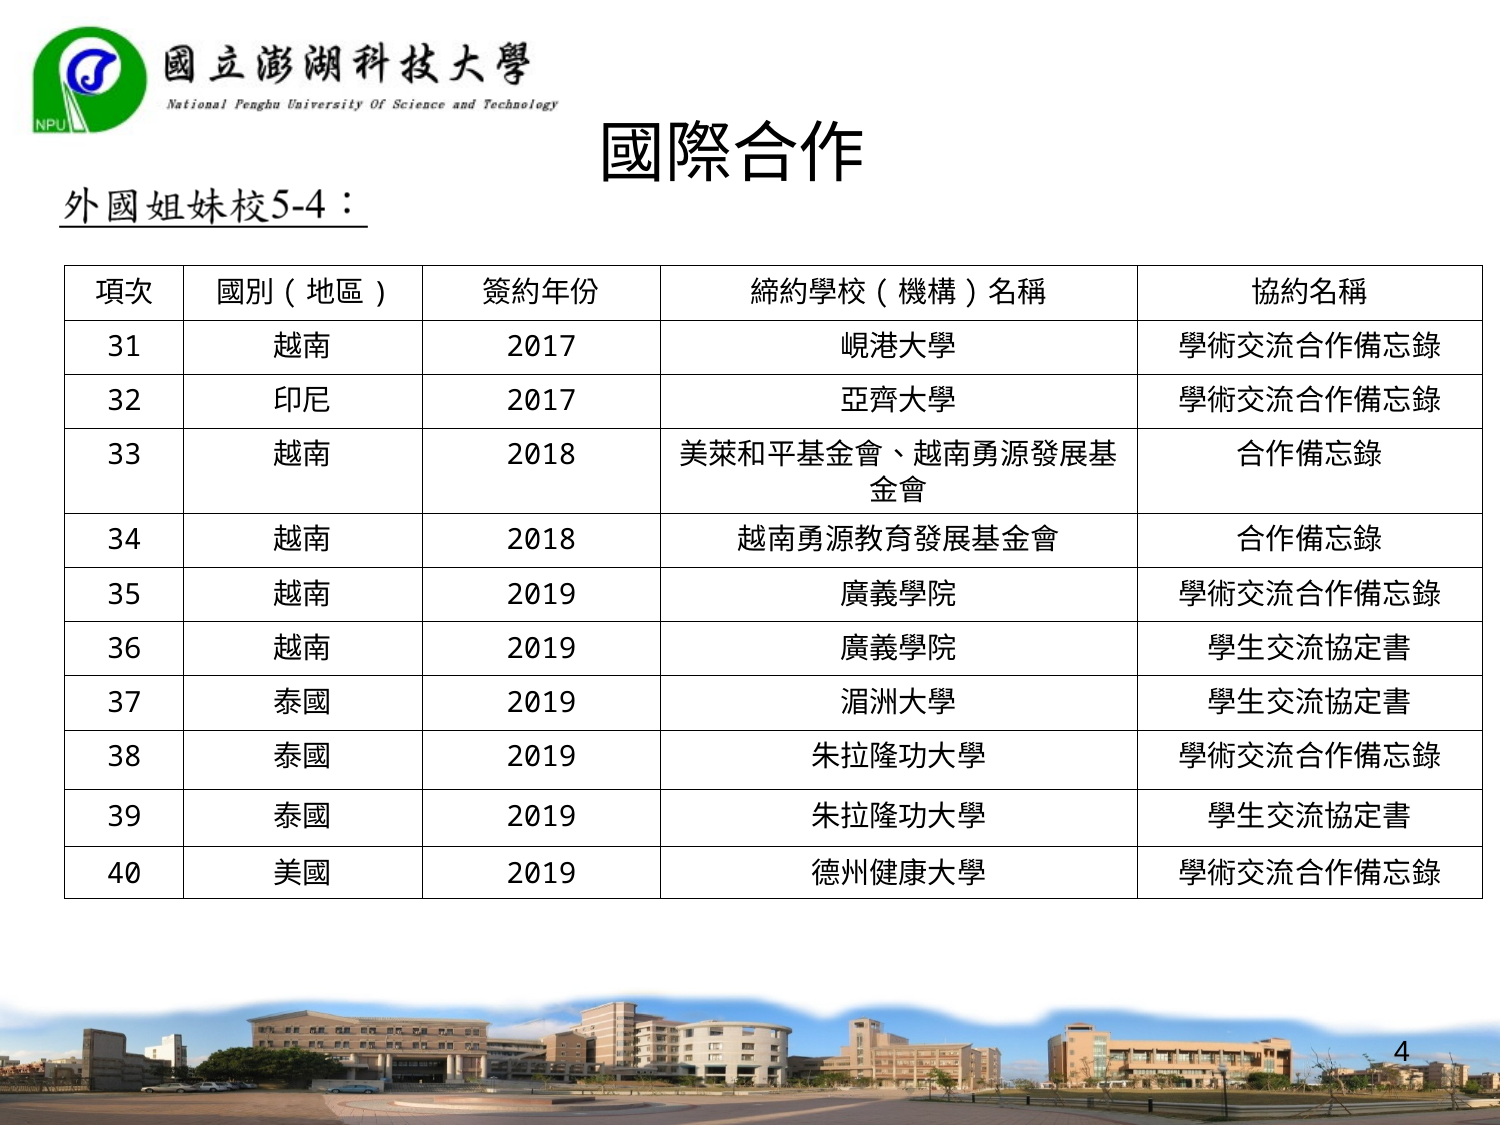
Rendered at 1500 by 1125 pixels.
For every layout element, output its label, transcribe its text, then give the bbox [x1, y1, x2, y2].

table_cell 印尼 [184, 375, 422, 428]
table_cell 越南 [184, 429, 422, 513]
table_cell 合作備忘錄 [1138, 429, 1482, 513]
table_header 締約學校(機構)名稱 [661, 266, 1137, 320]
table_cell 泰國 [184, 731, 422, 789]
table_header 國別(地區) [184, 266, 422, 320]
table_cell 36 [65, 622, 183, 675]
table_cell 2018 [423, 514, 660, 567]
table_cell 38 [65, 731, 183, 789]
table_cell 學生交流協定書 [1138, 622, 1482, 675]
table_cell 越南 [184, 622, 422, 675]
table_cell 35 [65, 568, 183, 621]
table_cell 峴港大學 [661, 321, 1137, 374]
table_cell 學術交流合作備忘錄 [1138, 321, 1482, 374]
table_cell 德州健康大學 [661, 847, 1137, 898]
table_cell 廣義學院 [661, 622, 1137, 675]
table_cell 2019 [423, 731, 660, 789]
table_header 項次 [65, 266, 183, 320]
table_cell 越南 [184, 568, 422, 621]
table_cell 2019 [423, 568, 660, 621]
table_cell 學生交流協定書 [1138, 676, 1482, 730]
table_cell 廣義學院 [661, 568, 1137, 621]
table_cell 學術交流合作備忘錄 [1138, 847, 1482, 898]
table_cell 2017 [423, 375, 660, 428]
table_cell 泰國 [184, 676, 422, 730]
table_cell 朱拉隆功大學 [661, 731, 1137, 789]
table_cell 美國 [184, 847, 422, 898]
table_cell 越南勇源教育發展基金會 [661, 514, 1137, 567]
table_cell 學術交流合作備忘錄 [1138, 568, 1482, 621]
table_cell 亞齊大學 [661, 375, 1137, 428]
table_cell 美萊和平基金會、越南勇源發展基金會 [661, 429, 1137, 513]
table_cell 32 [65, 375, 183, 428]
table_header 簽約年份 [423, 266, 660, 320]
table_cell 湄洲大學 [661, 676, 1137, 730]
table_cell 泰國 [184, 790, 422, 846]
table_cell 朱拉隆功大學 [661, 790, 1137, 846]
table_cell 越南 [184, 321, 422, 374]
table_cell 2019 [423, 676, 660, 730]
table_cell 2019 [423, 847, 660, 898]
table_cell 34 [65, 514, 183, 567]
table_cell 2019 [423, 622, 660, 675]
table_cell 越南 [184, 514, 422, 567]
table_header 協約名稱 [1138, 266, 1482, 320]
picture [0, 0, 1500, 1125]
text_box 國際合作 [383, 101, 1081, 198]
table_cell 學術交流合作備忘錄 [1138, 731, 1482, 789]
table_cell 31 [65, 321, 183, 374]
text_box <編號> [1074, 1024, 1426, 1103]
table_cell 37 [65, 676, 183, 730]
table_cell 合作備忘錄 [1138, 514, 1482, 567]
table_cell 學術交流合作備忘錄 [1138, 375, 1482, 428]
table_cell 2017 [423, 321, 660, 374]
table_cell 2019 [423, 790, 660, 846]
table_cell 39 [65, 790, 183, 846]
table_cell 2018 [423, 429, 660, 513]
table_cell 33 [65, 429, 183, 513]
table_cell 學生交流協定書 [1138, 790, 1482, 846]
table_cell 40 [65, 847, 183, 898]
